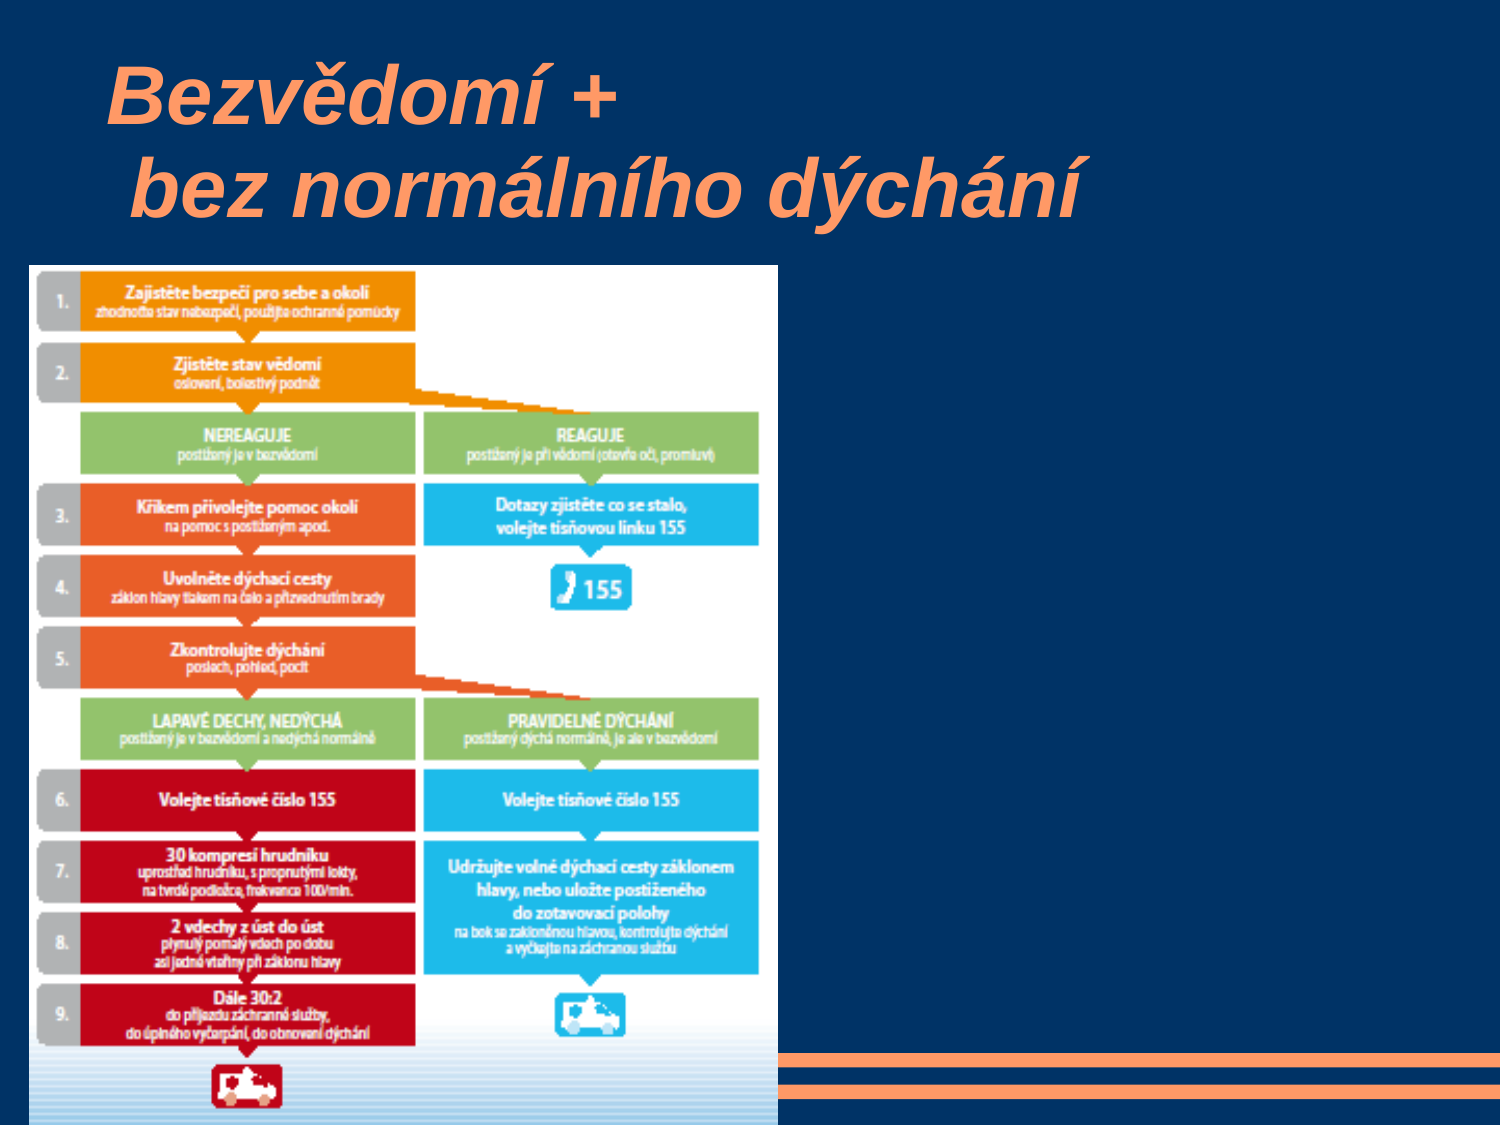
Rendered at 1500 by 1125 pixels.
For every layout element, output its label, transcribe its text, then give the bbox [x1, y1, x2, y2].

title Bezvědomí + bez normálního dýchání [106, 48, 1388, 237]
picture [29, 265, 778, 1125]
